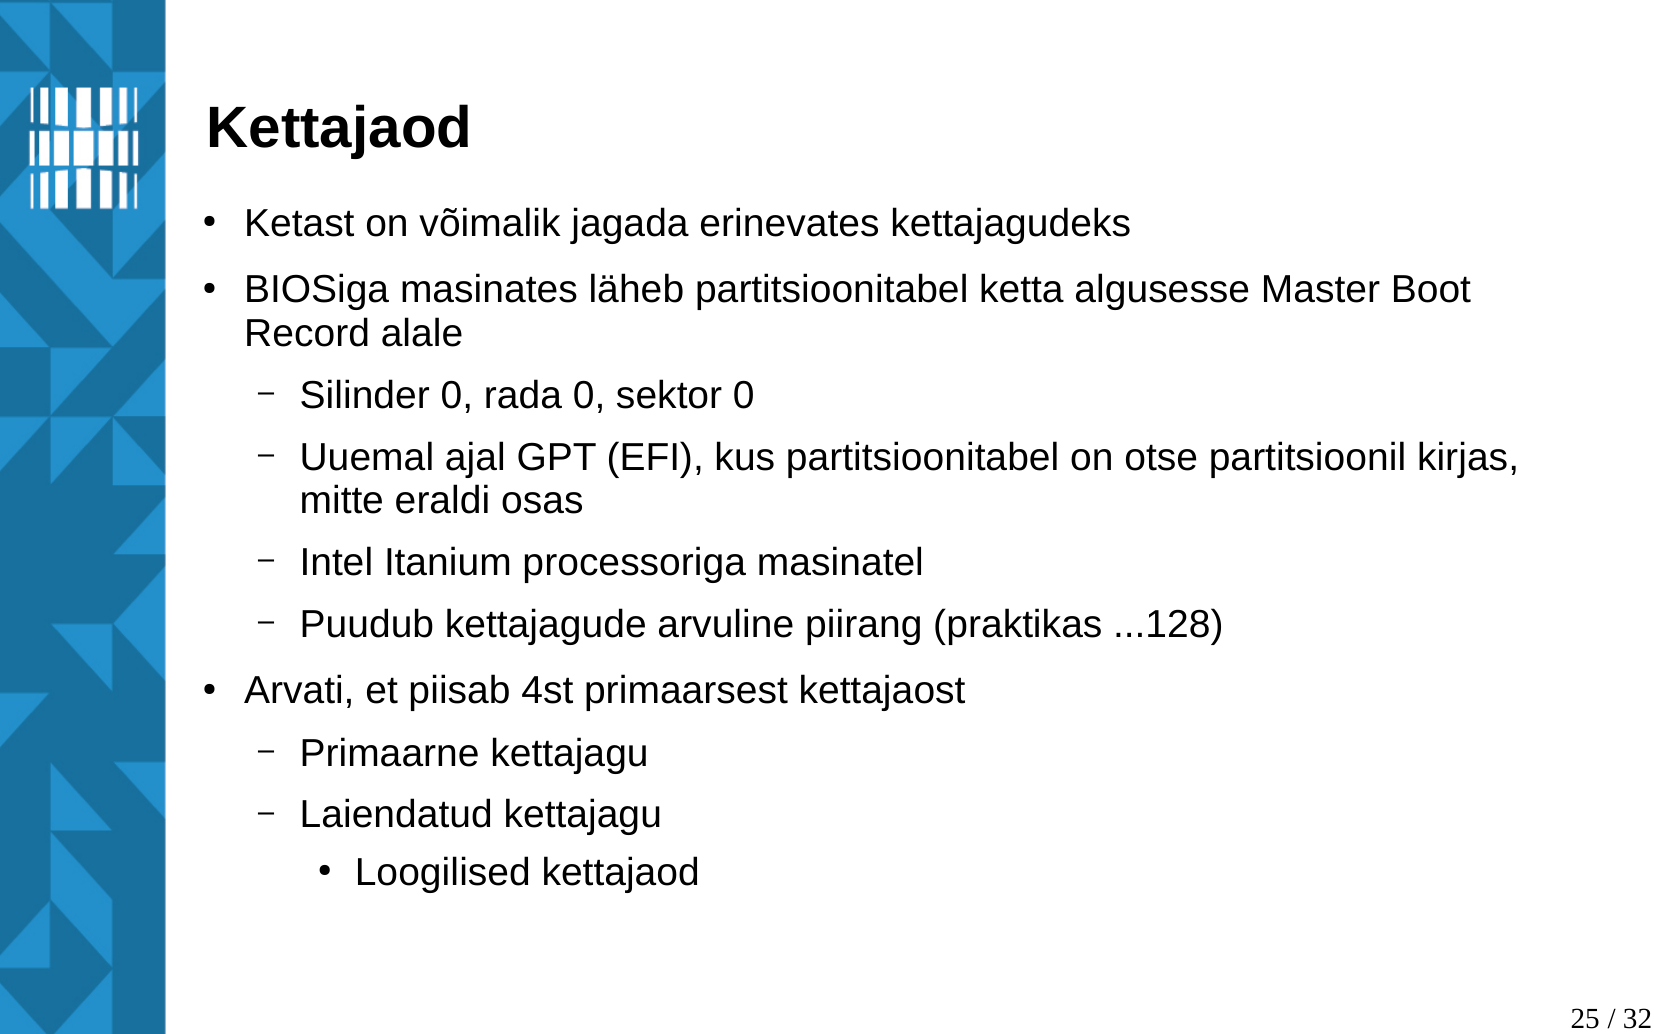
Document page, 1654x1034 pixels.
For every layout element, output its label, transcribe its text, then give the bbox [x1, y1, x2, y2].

list Ketast on võimalik jagada erinevates kettajagudeks BIOSiga masinates läheb partitsioonitabel ketta algusesse Master Boot Record alale Silinder 0, rada 0, sektor 0 Uuemal ajal GPT (EFI), kus partitsioonitabel on otse partitsioonil kirjas, mitte eraldi osas Intel Itanium processoriga masinatel Puudub kettajagude arvuline piirang (praktikas ...128) Arvati, et piisab 4st primaarsest kettajaost Primaarne kettajagu Laiendatud kettajagu Loogilised kettajaod [188, 200, 1595, 898]
title Kettajaod [206, 41, 1560, 200]
